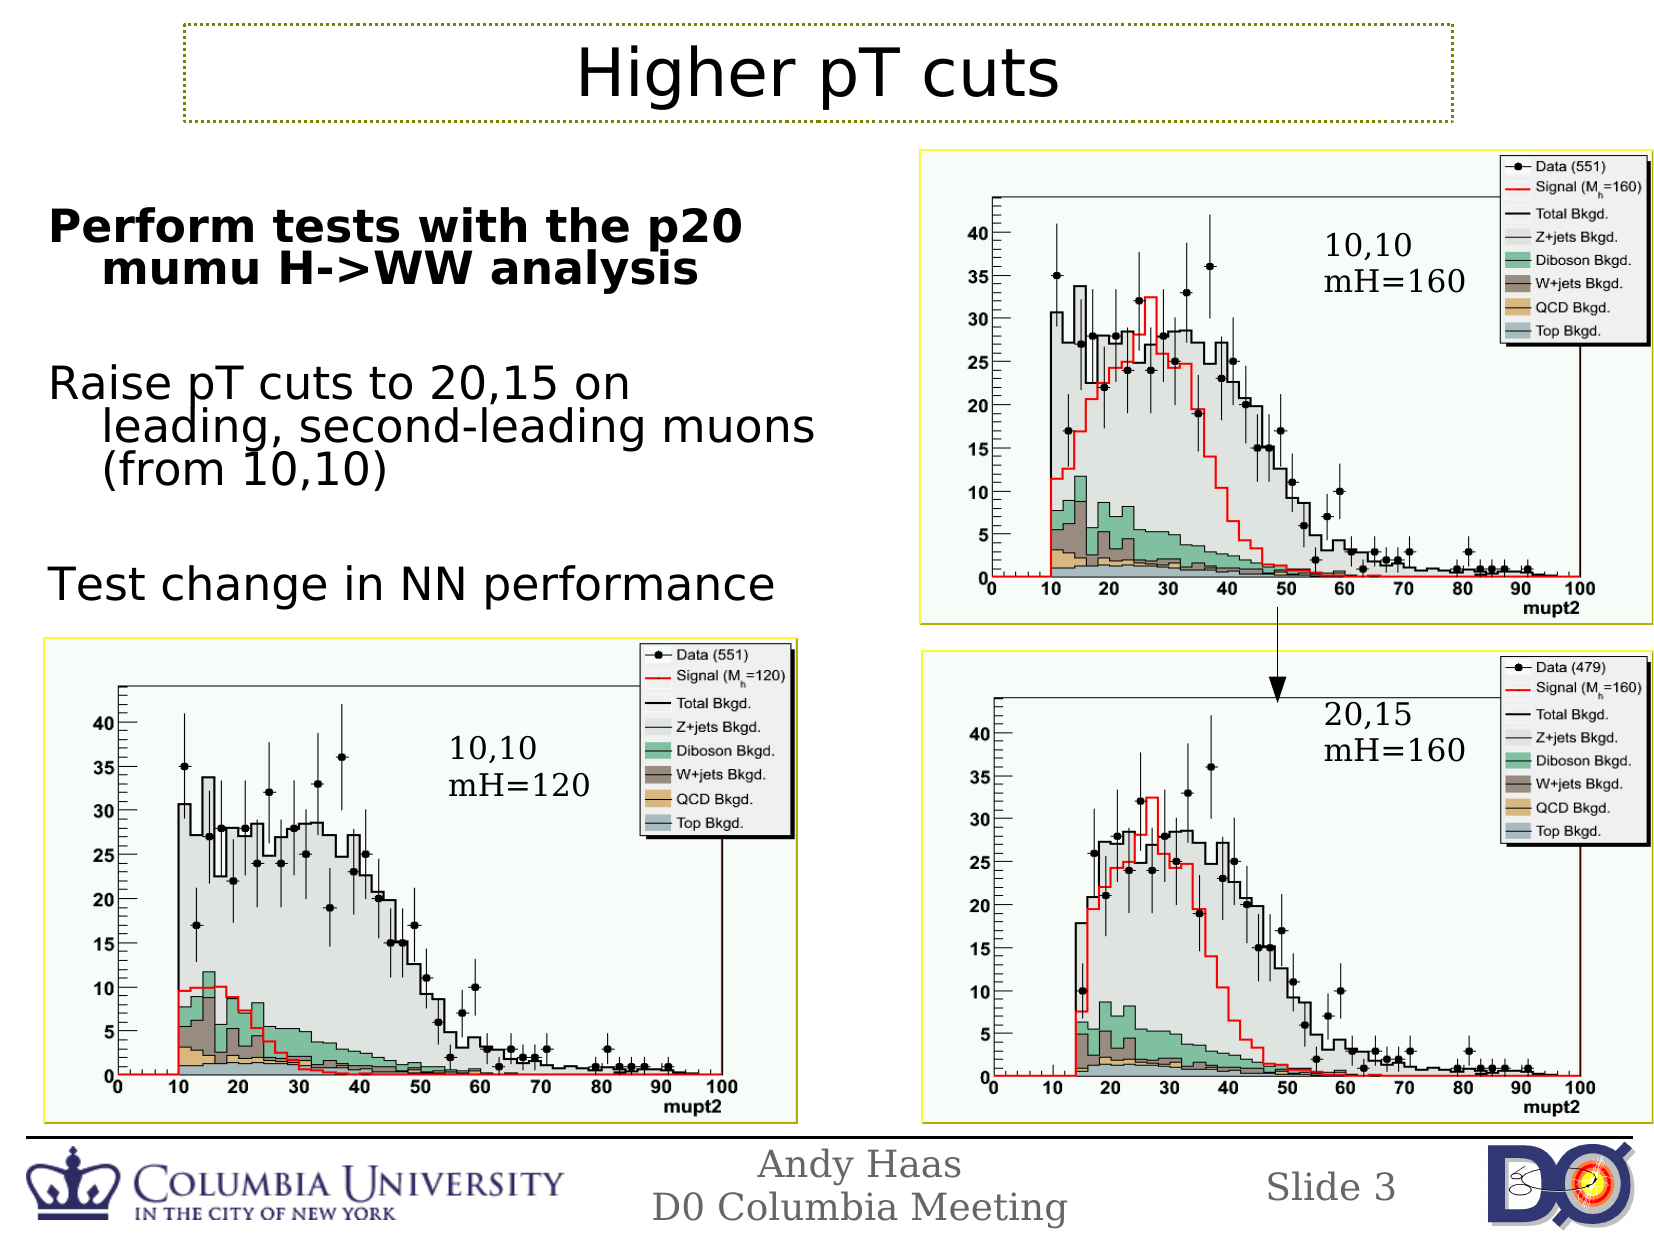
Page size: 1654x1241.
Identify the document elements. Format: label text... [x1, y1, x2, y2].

picture [26, 1146, 565, 1220]
picture [921, 650, 1654, 1124]
title Higher pT cuts [184, 24, 1453, 122]
text_box 10,10 mH=160 [1323, 227, 1467, 301]
text_box 20,15 mH=160 [1323, 696, 1467, 769]
list Perform tests with the p20 mumu H->WW analysis Raise pT cuts to 20,15 on leading, second-leading muons (from 10,10) Test change in NN performance [30, 140, 914, 1125]
picture [1479, 1140, 1639, 1233]
picture [919, 149, 1654, 625]
text_box 10,10 mH=120 [448, 730, 592, 804]
picture [43, 637, 798, 1124]
